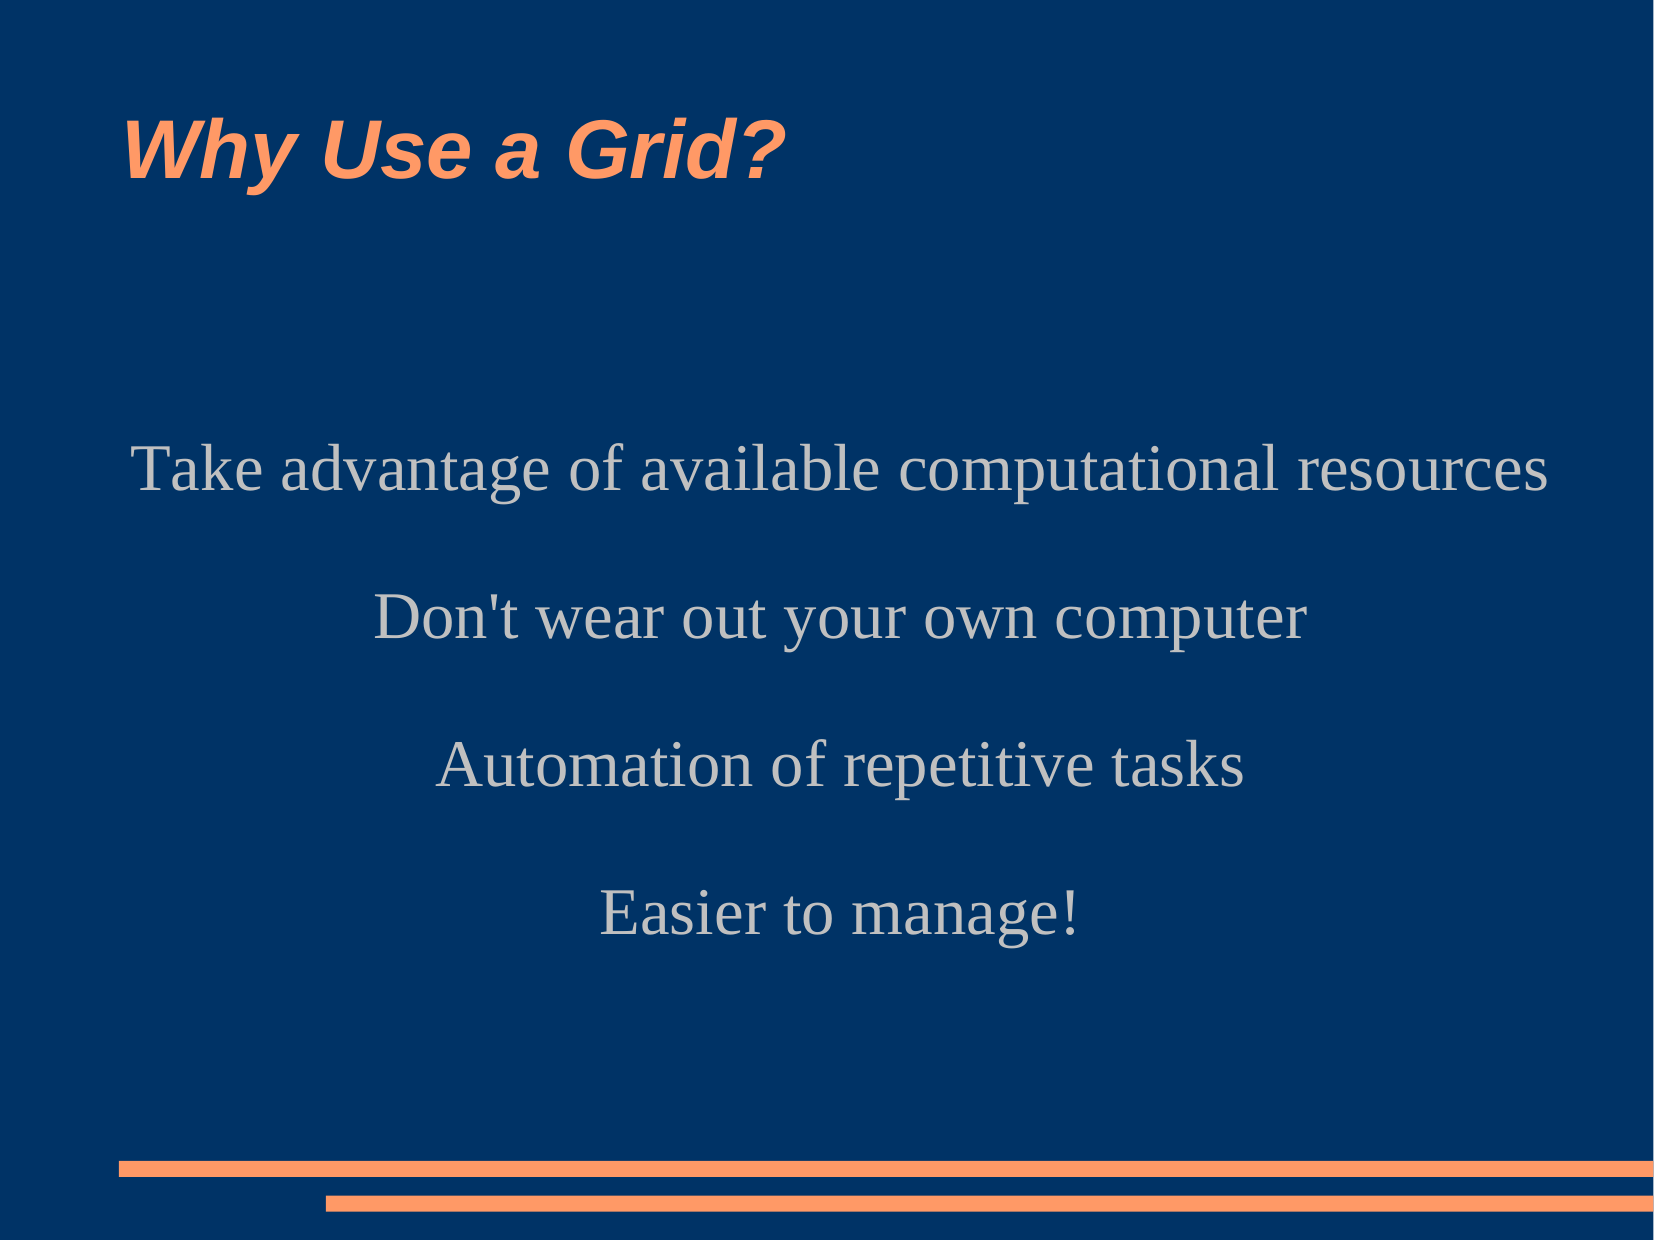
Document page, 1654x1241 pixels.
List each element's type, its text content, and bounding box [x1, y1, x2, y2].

title Why Use a Grid? [121, 46, 1534, 254]
subtitle Take advantage of available computational resources Don't wear out your own computer Automation of repetitive tasks Easier to manage! [121, 322, 1561, 1133]
